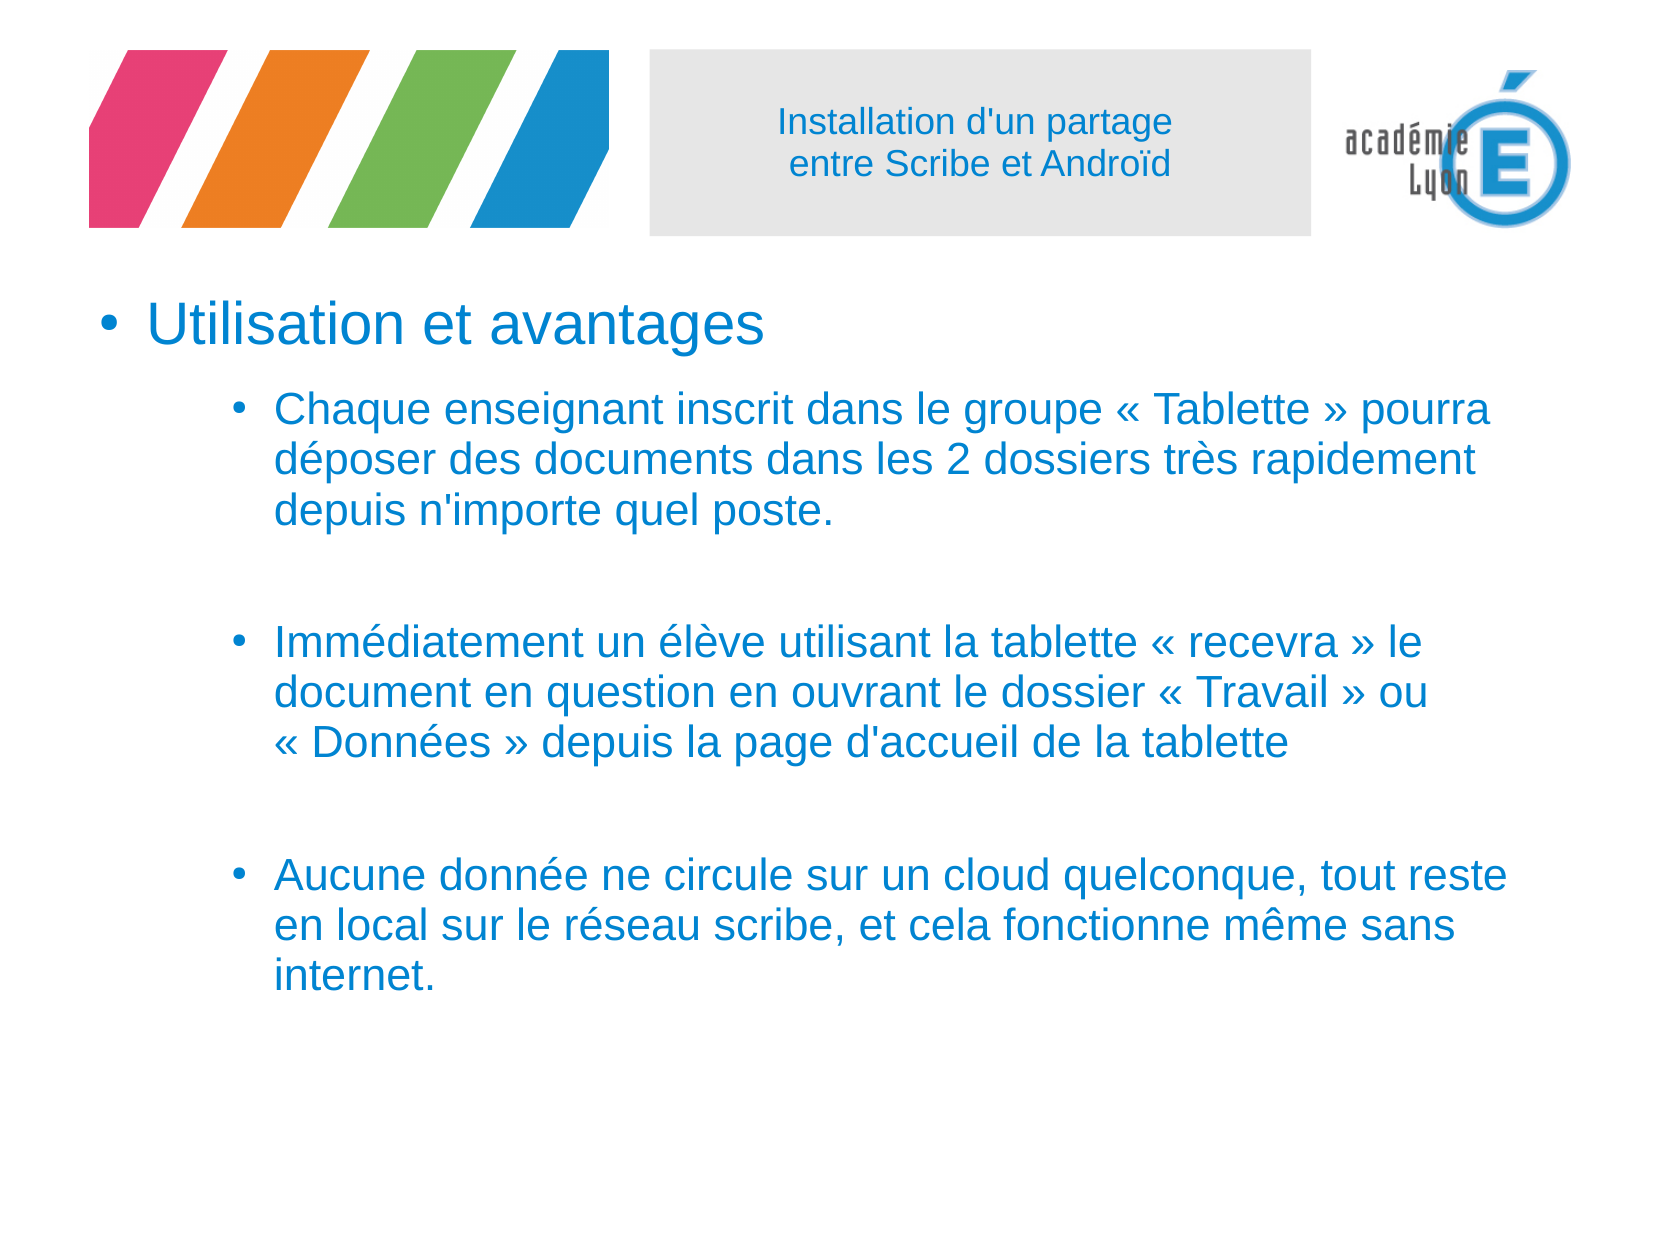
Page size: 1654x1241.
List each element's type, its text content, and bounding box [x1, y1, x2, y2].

picture [89, 50, 609, 228]
list Utilisation et avantages Chaque enseignant inscrit dans le groupe « Tablette » pourra déposer des documents dans les 2 dossiers très rapidement depuis n'importe quel poste. Immédiatement un élève utilisant la tablette « recevra » le document en question en ouvrant le dossier « Travail » ou « Données » depuis la page d'accueil de la tablette Aucune donnée ne circule sur un cloud quelconque, tout reste en local sur le réseau scribe, et cela fonctionne même sans internet. [82, 290, 1571, 1010]
title Installation d'un partage entre Scribe et Androïd [649, 49, 1312, 237]
picture [1338, 70, 1571, 233]
